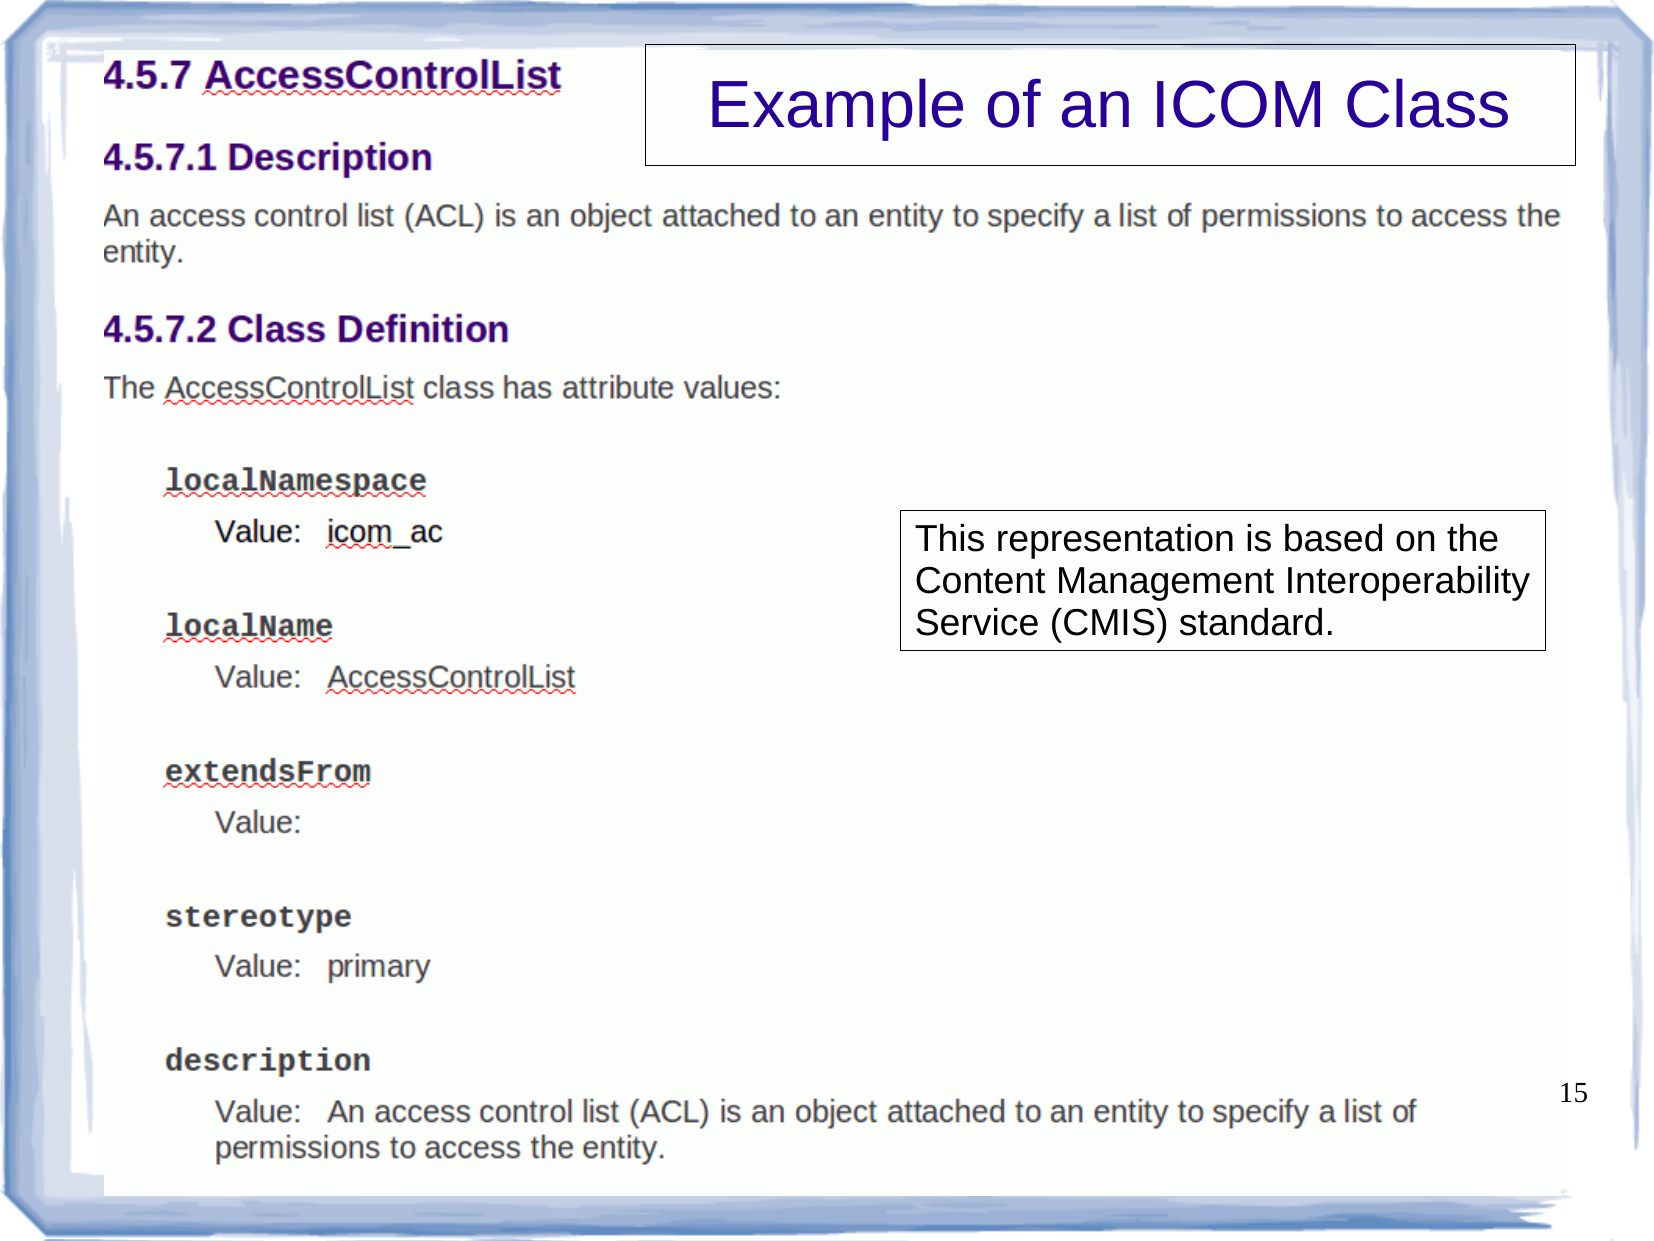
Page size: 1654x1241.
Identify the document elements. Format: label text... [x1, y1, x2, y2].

title Example of an ICOM Class [645, 44, 1576, 166]
text_box This representation is based on the Content Management Interoperability Service (CMIS) standard. [900, 510, 1545, 651]
picture [0, 0, 1654, 1241]
